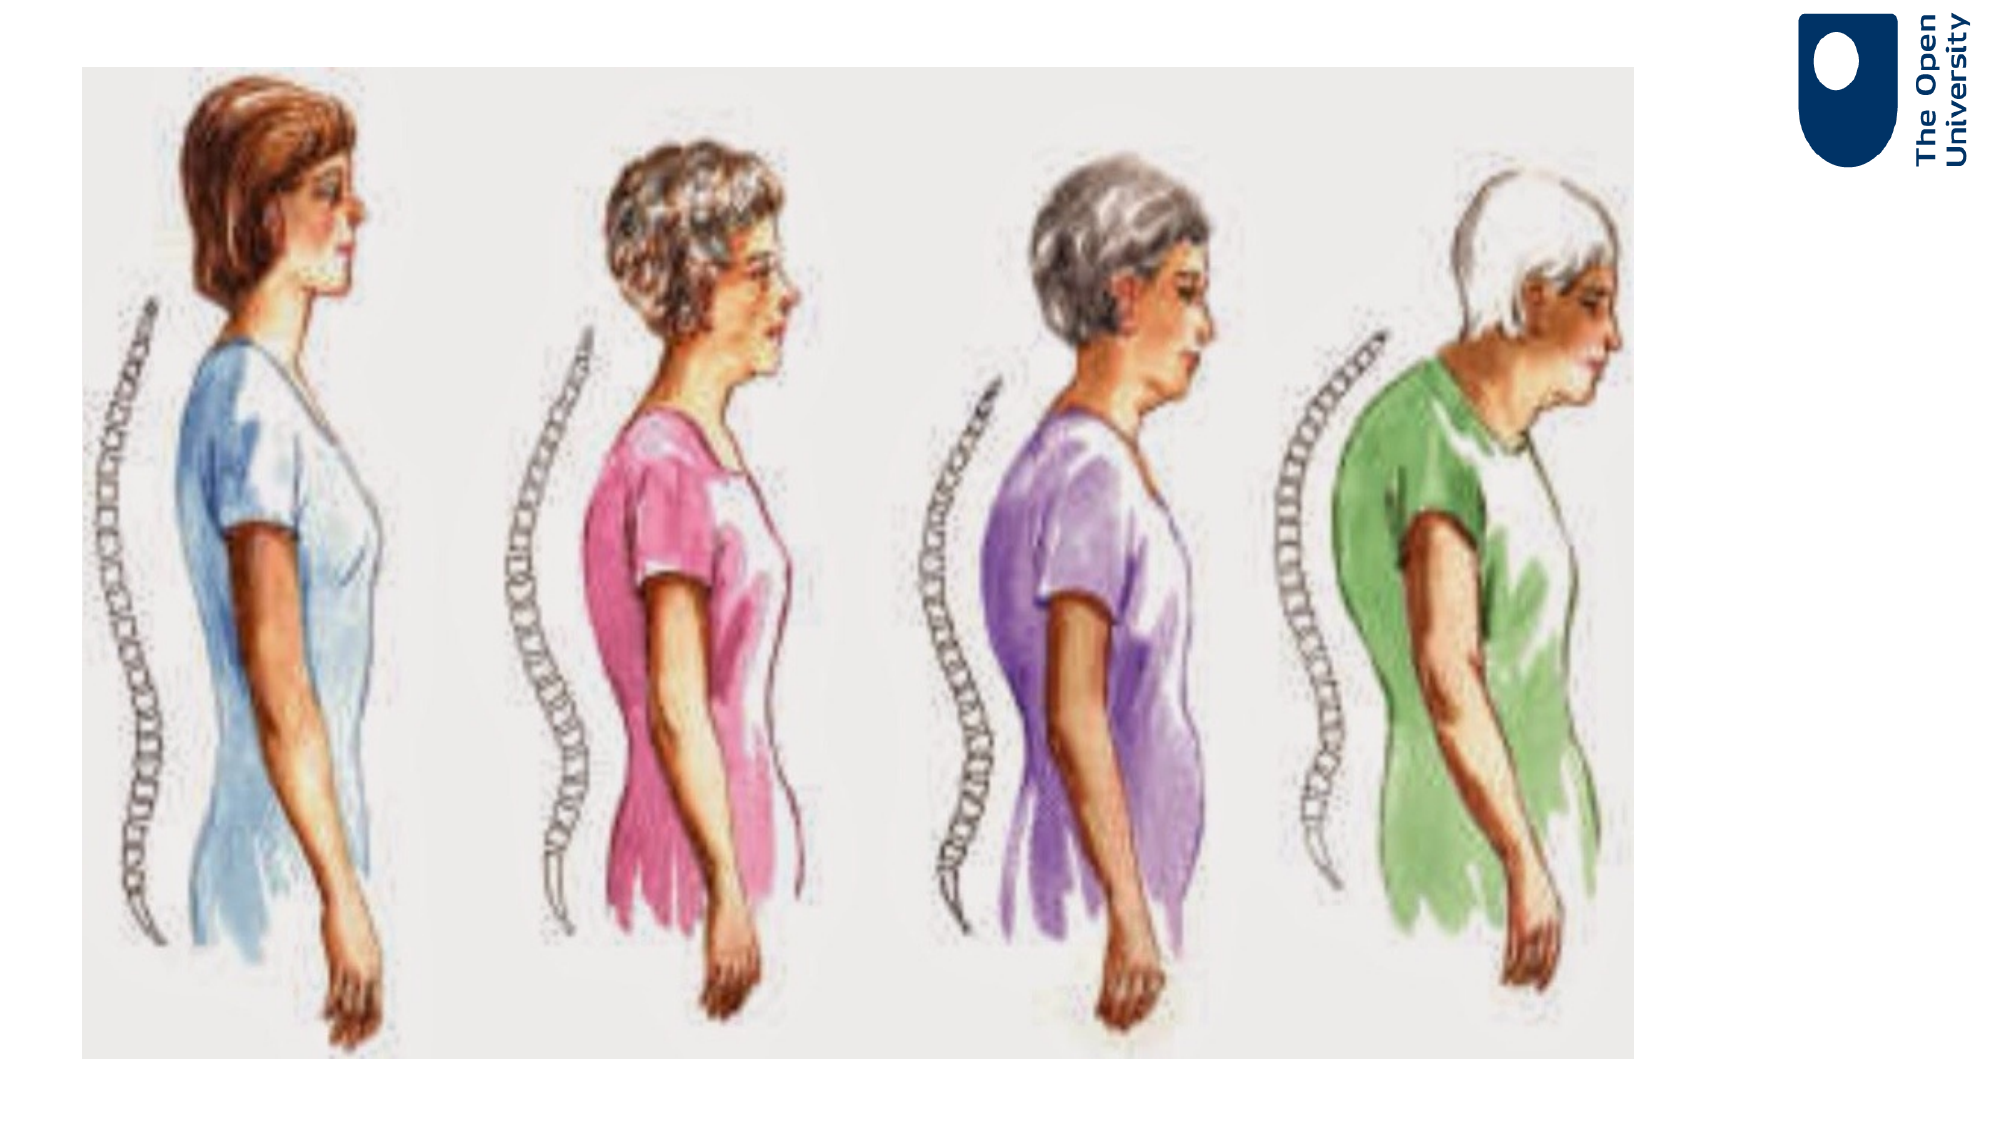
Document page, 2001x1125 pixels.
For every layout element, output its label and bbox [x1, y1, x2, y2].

picture [1797, 10, 1971, 170]
picture [82, 67, 1634, 1059]
